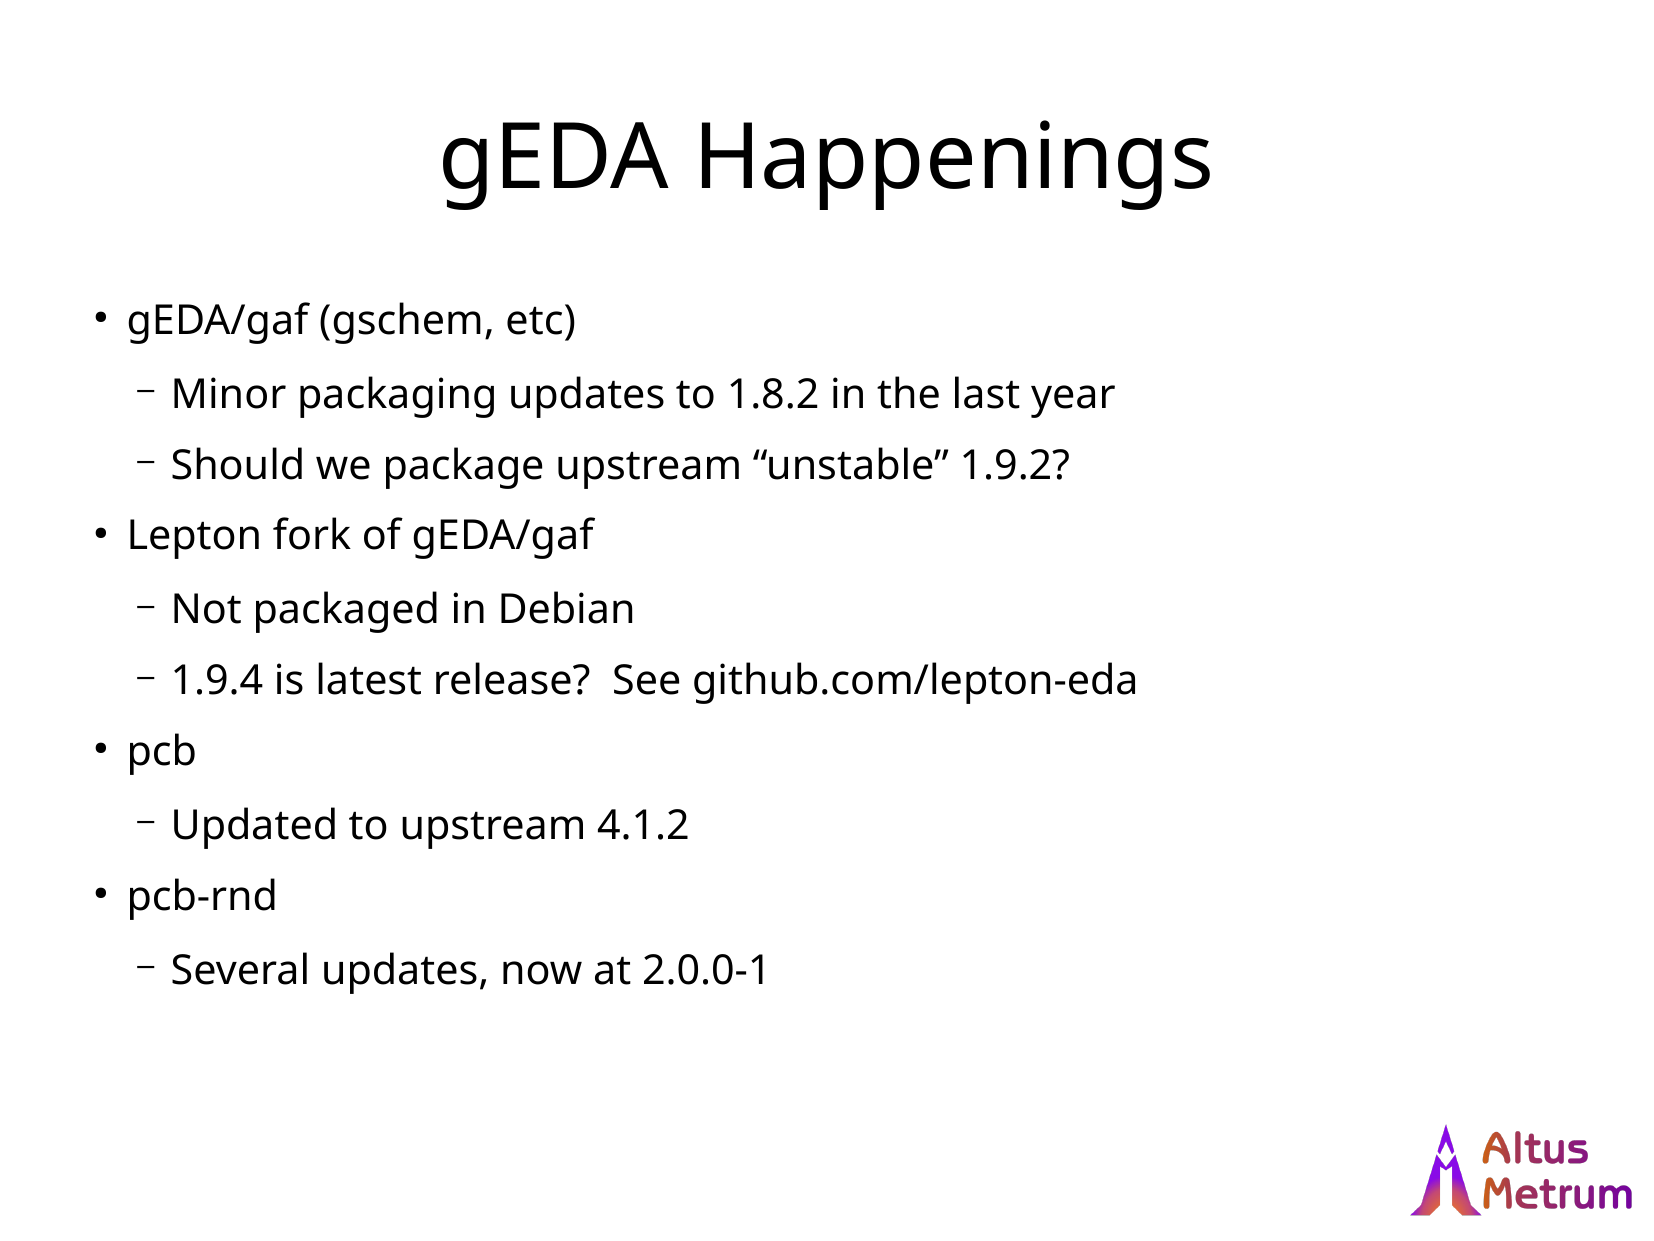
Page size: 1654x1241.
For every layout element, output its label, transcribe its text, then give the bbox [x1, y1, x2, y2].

list gEDA/gaf (gschem, etc) Minor packaging updates to 1.8.2 in the last year Should we package upstream “unstable” 1.9.2? Lepton fork of gEDA/gaf Not packaged in Debian 1.9.4 is latest release? See github.com/lepton-eda pcb Updated to upstream 4.1.2 pcb-rnd Several updates, now at 2.0.0-1 [82, 290, 1538, 1010]
picture [1410, 1124, 1636, 1226]
title gEDA Happenings [82, 49, 1571, 257]
